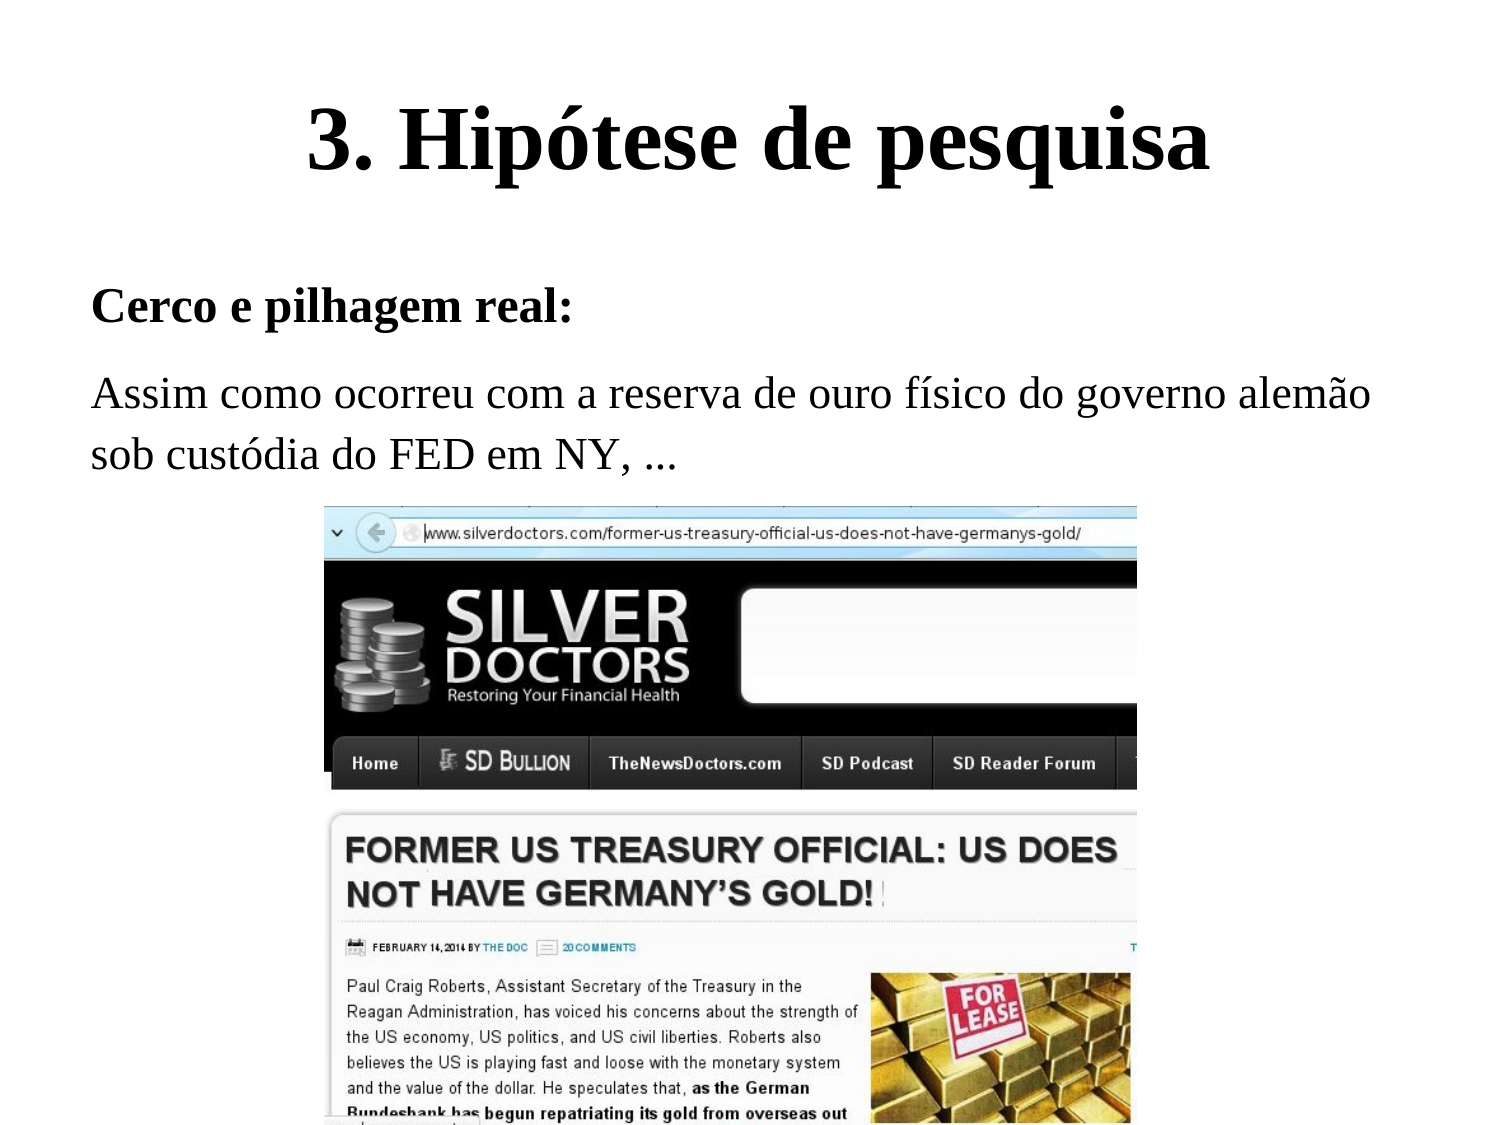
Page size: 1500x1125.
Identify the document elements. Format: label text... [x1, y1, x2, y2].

title 3. Hipótese de pesquisa [81, 63, 1438, 214]
picture [324, 506, 1137, 1125]
text_box Cerco e pilhagem real: Assim como ocorreu com a reserva de ouro físico do governo alemão sob custódia do FED em NY, ... [90, 267, 1386, 480]
